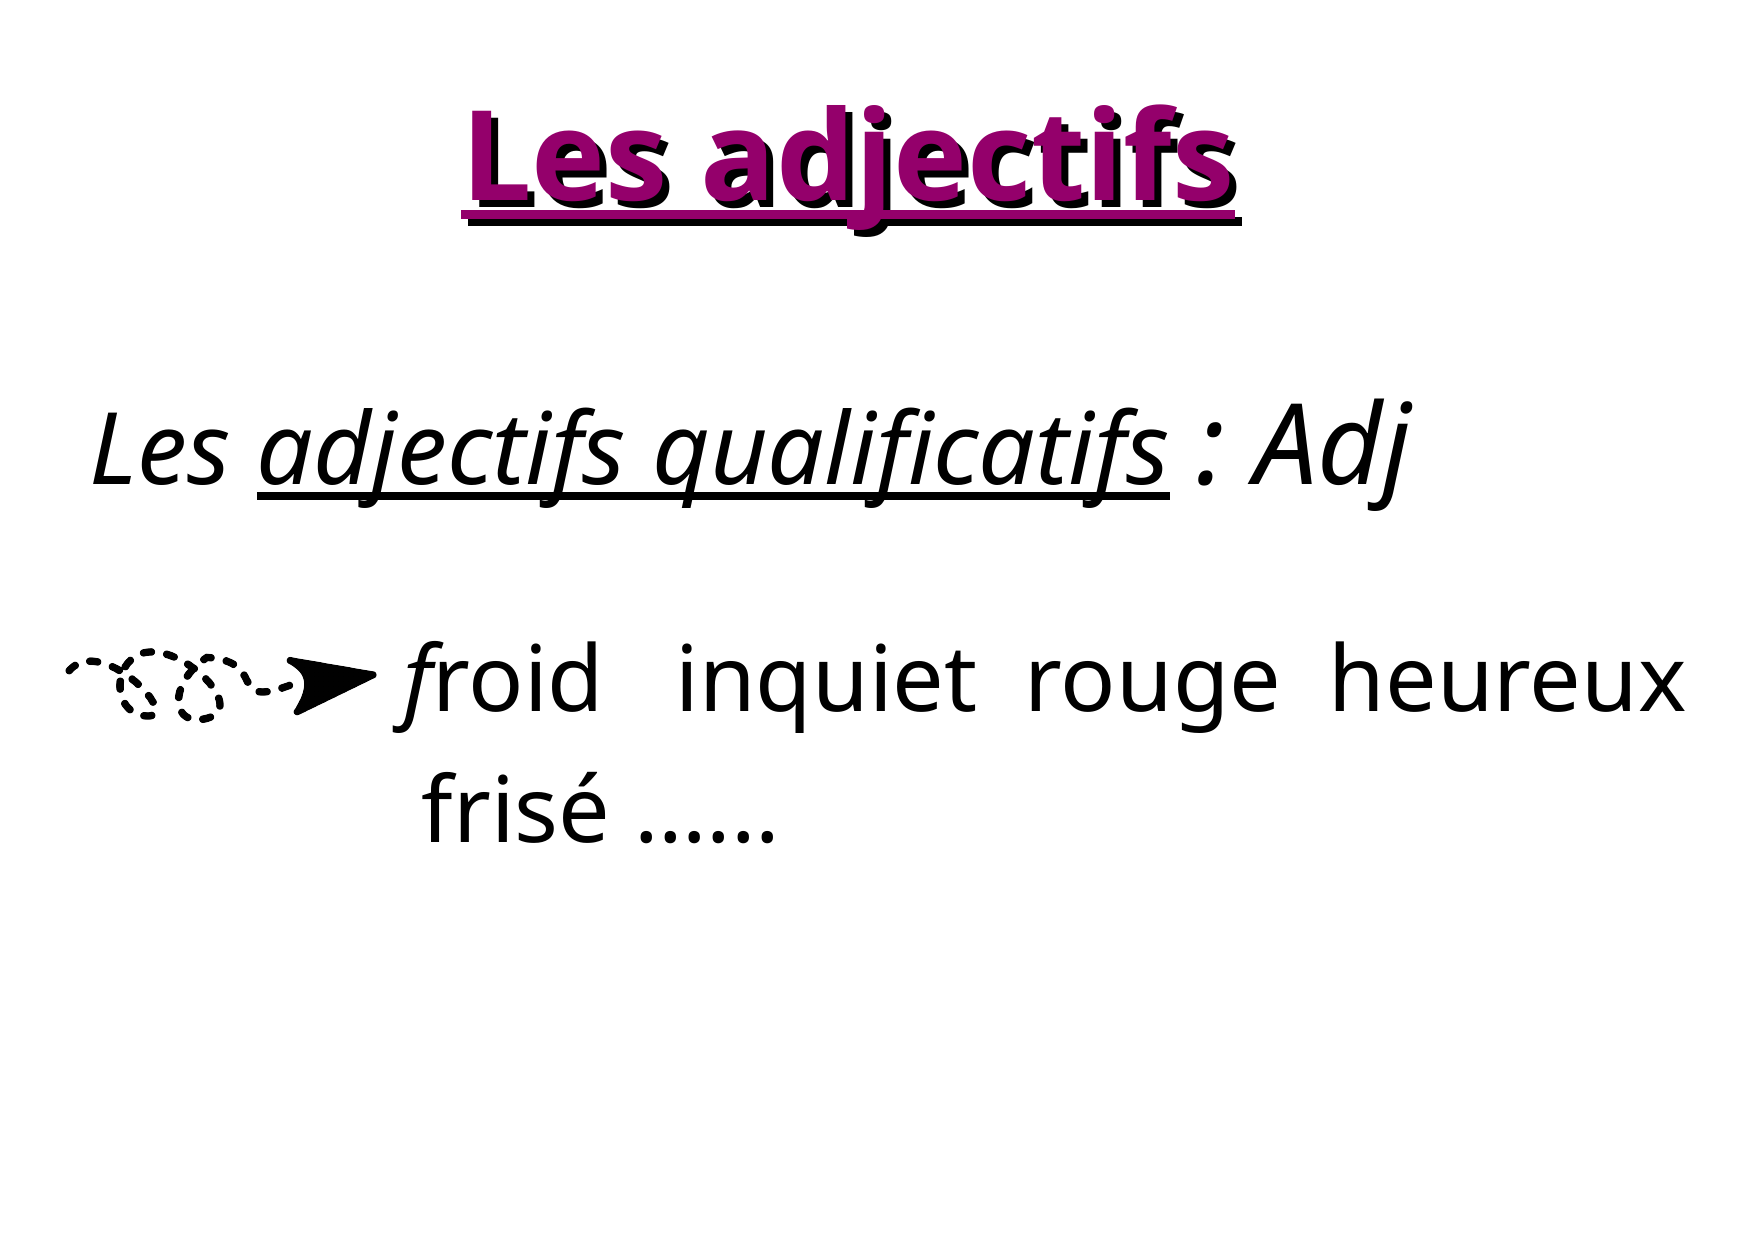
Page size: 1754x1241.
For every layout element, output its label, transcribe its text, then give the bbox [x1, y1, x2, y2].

text_box froid inquiet rouge heureux frisé …... [359, 583, 1654, 863]
picture [63, 529, 359, 815]
text_box Les adjectifs qualificatifs : Adj [75, 343, 1626, 520]
text_box Les adjectifs [446, 59, 1282, 236]
